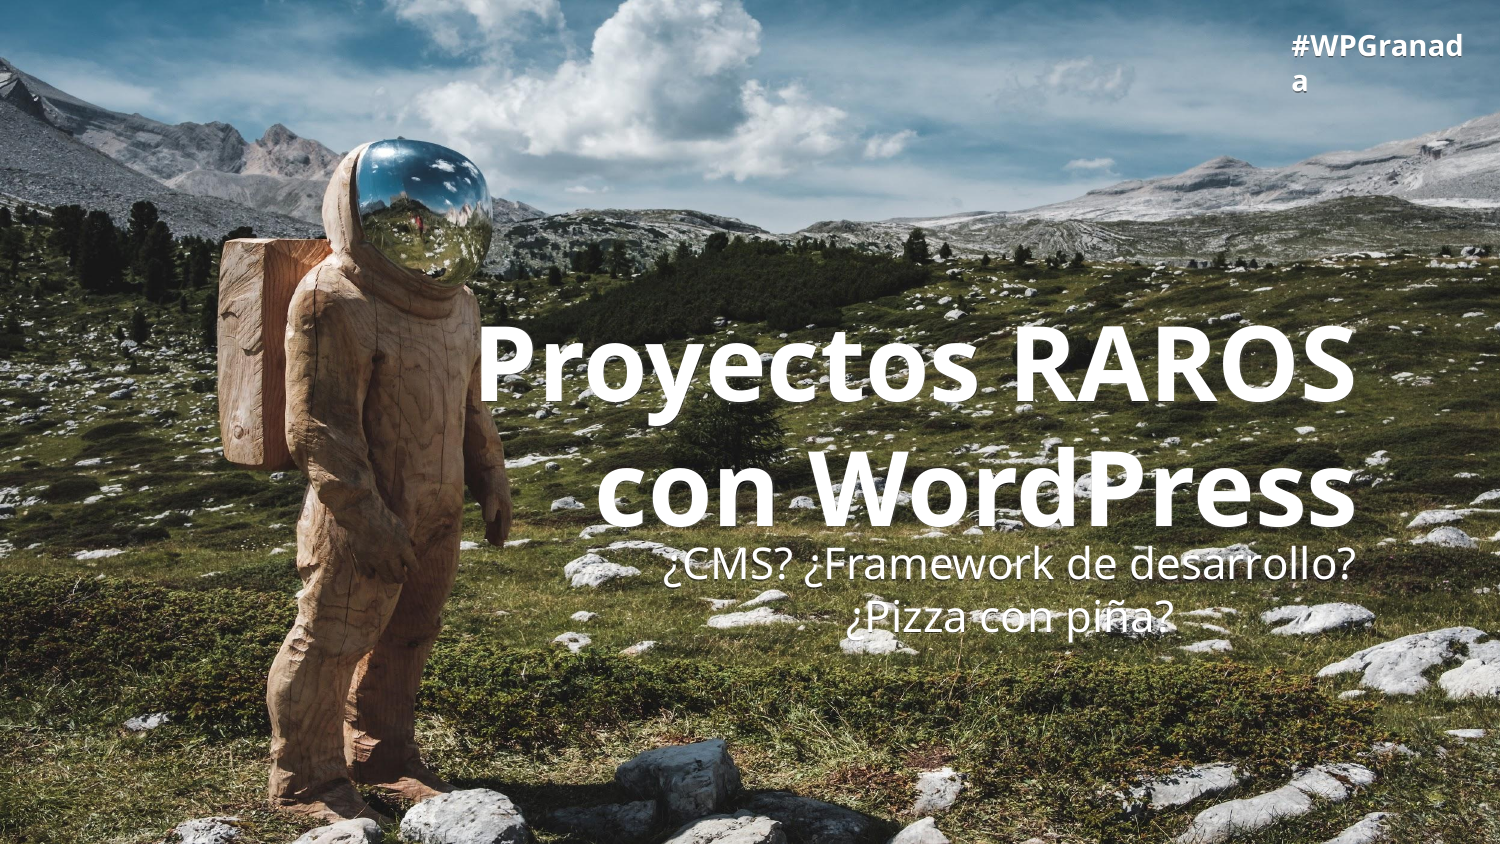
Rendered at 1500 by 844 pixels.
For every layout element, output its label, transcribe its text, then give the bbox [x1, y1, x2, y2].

text_box #WPGranada [1276, 12, 1480, 66]
picture [0, 0, 1500, 844]
title Proyectos RAROS con WordPress [387, 295, 1374, 548]
subtitle ¿CMS? ¿Framework de desarrollo? ¿Pizza con piña? [624, 520, 1397, 636]
